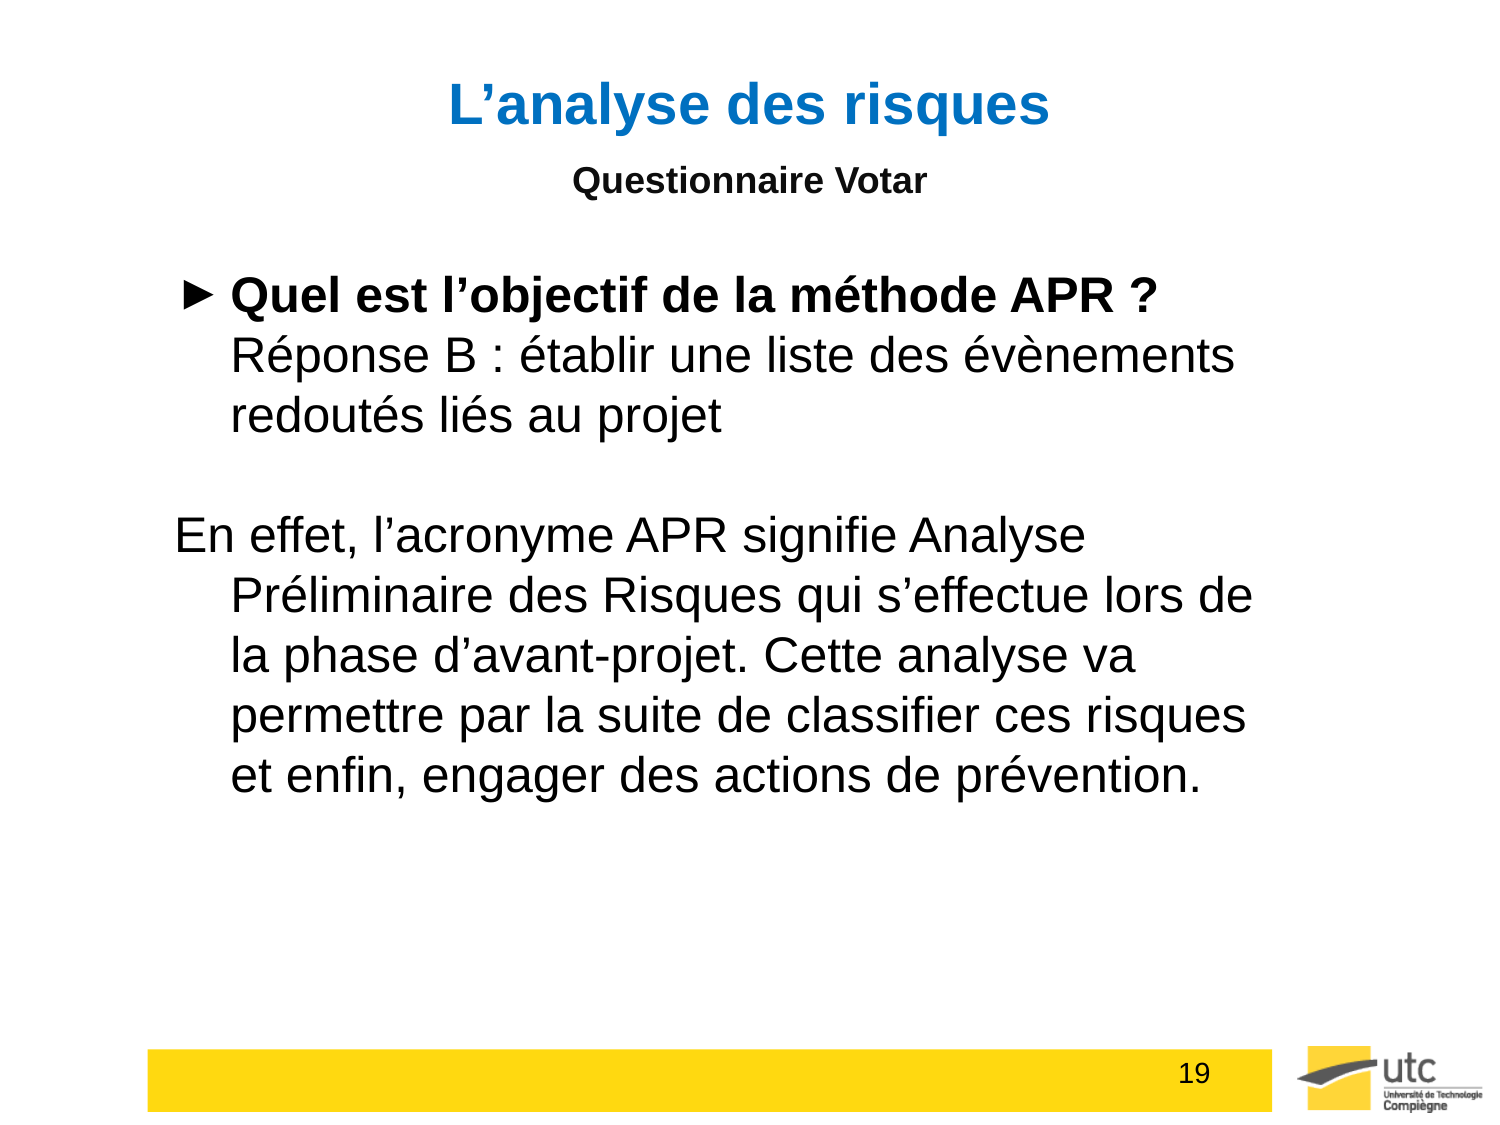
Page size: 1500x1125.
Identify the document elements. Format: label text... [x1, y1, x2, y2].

text_box Quel est l’objectif de la méthode APR ? Réponse B : établir une liste des évènements redoutés liés au projet En effet, l’acronyme APR signifie Analyse Préliminaire des Risques qui s’effectue lors de la phase d’avant-projet. Cette analyse va permettre par la suite de classifier ces risques et enfin, engager des actions de prévention. [159, 255, 1270, 871]
picture [1297, 1046, 1483, 1113]
text_box Questionnaire Votar [0, 148, 1500, 209]
text_box L’analyse des risques [0, 50, 1500, 148]
